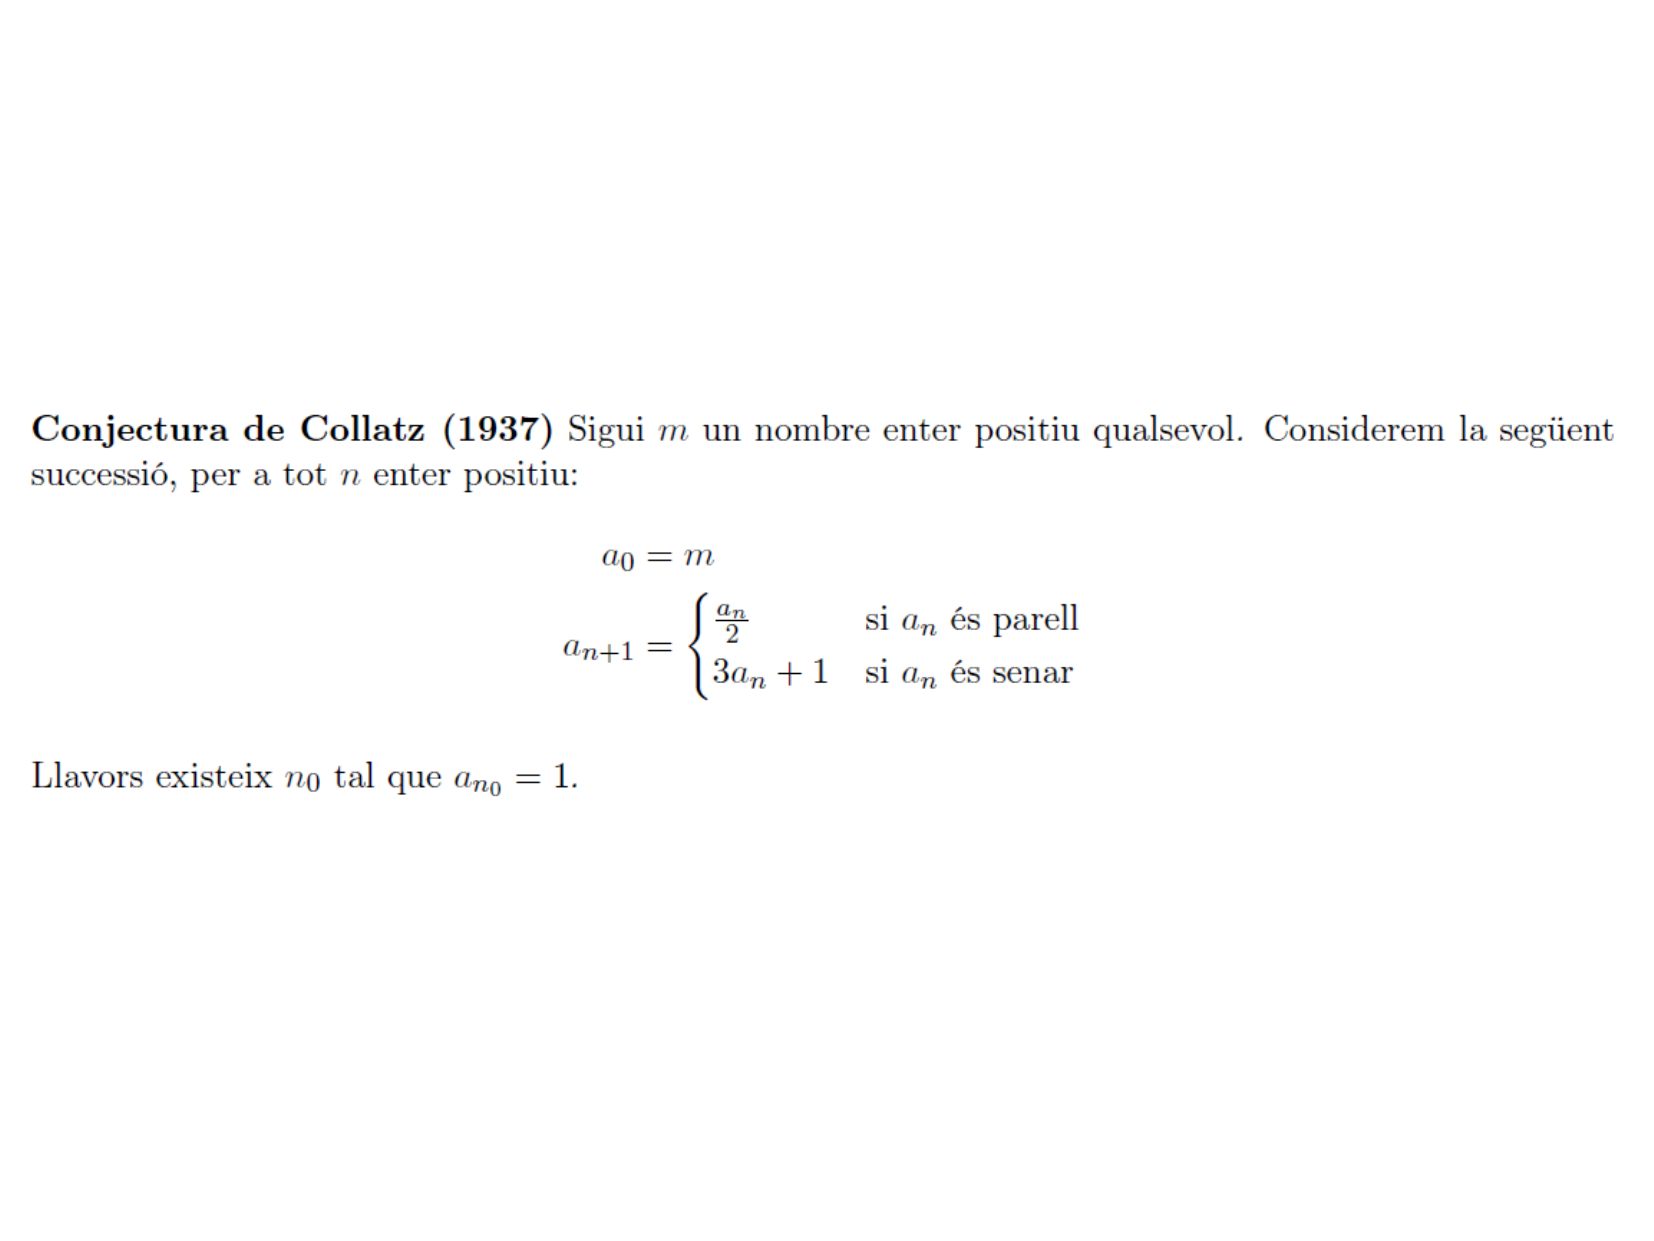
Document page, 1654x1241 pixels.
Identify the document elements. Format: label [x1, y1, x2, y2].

picture [0, 375, 1654, 865]
